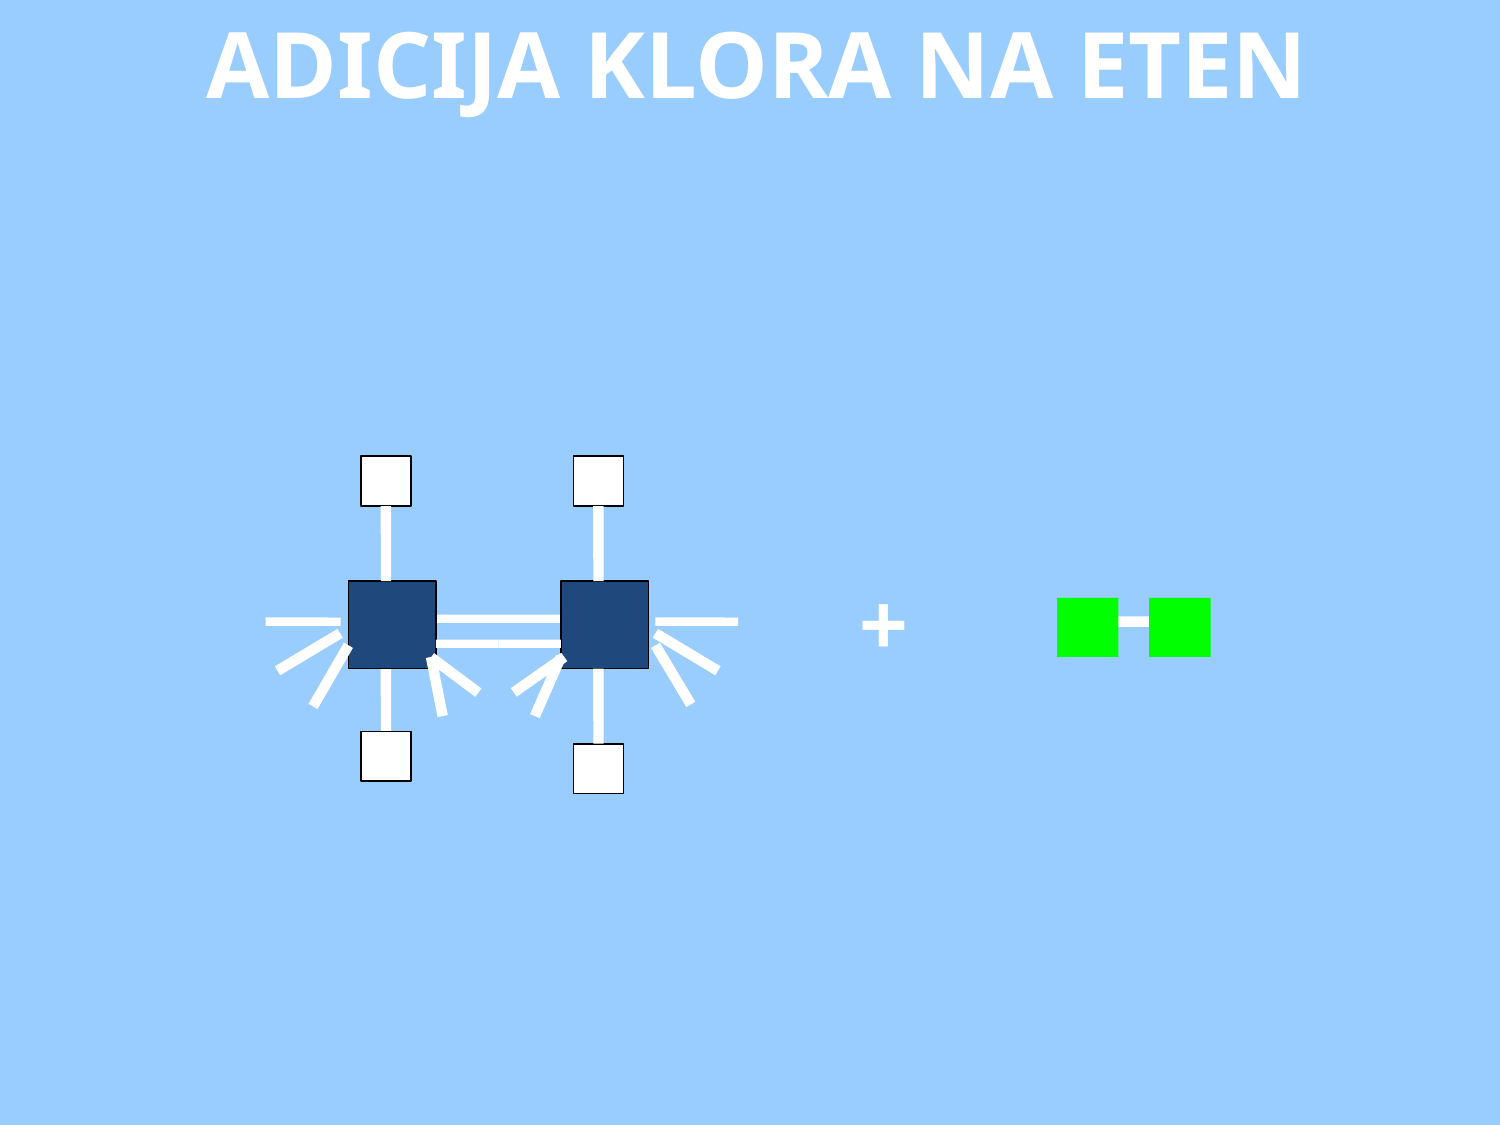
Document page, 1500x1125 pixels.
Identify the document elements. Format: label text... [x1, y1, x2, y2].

text_box [360, 456, 411, 507]
text_box ADICIJA KLORA NA ETEN [123, 0, 1391, 125]
text_box [573, 743, 624, 794]
text_box [360, 731, 411, 782]
text_box [1149, 597, 1211, 657]
text_box [348, 581, 436, 669]
text_box [573, 456, 624, 507]
text_box [560, 581, 649, 669]
text_box [1057, 597, 1119, 657]
text_box + [834, 562, 934, 678]
